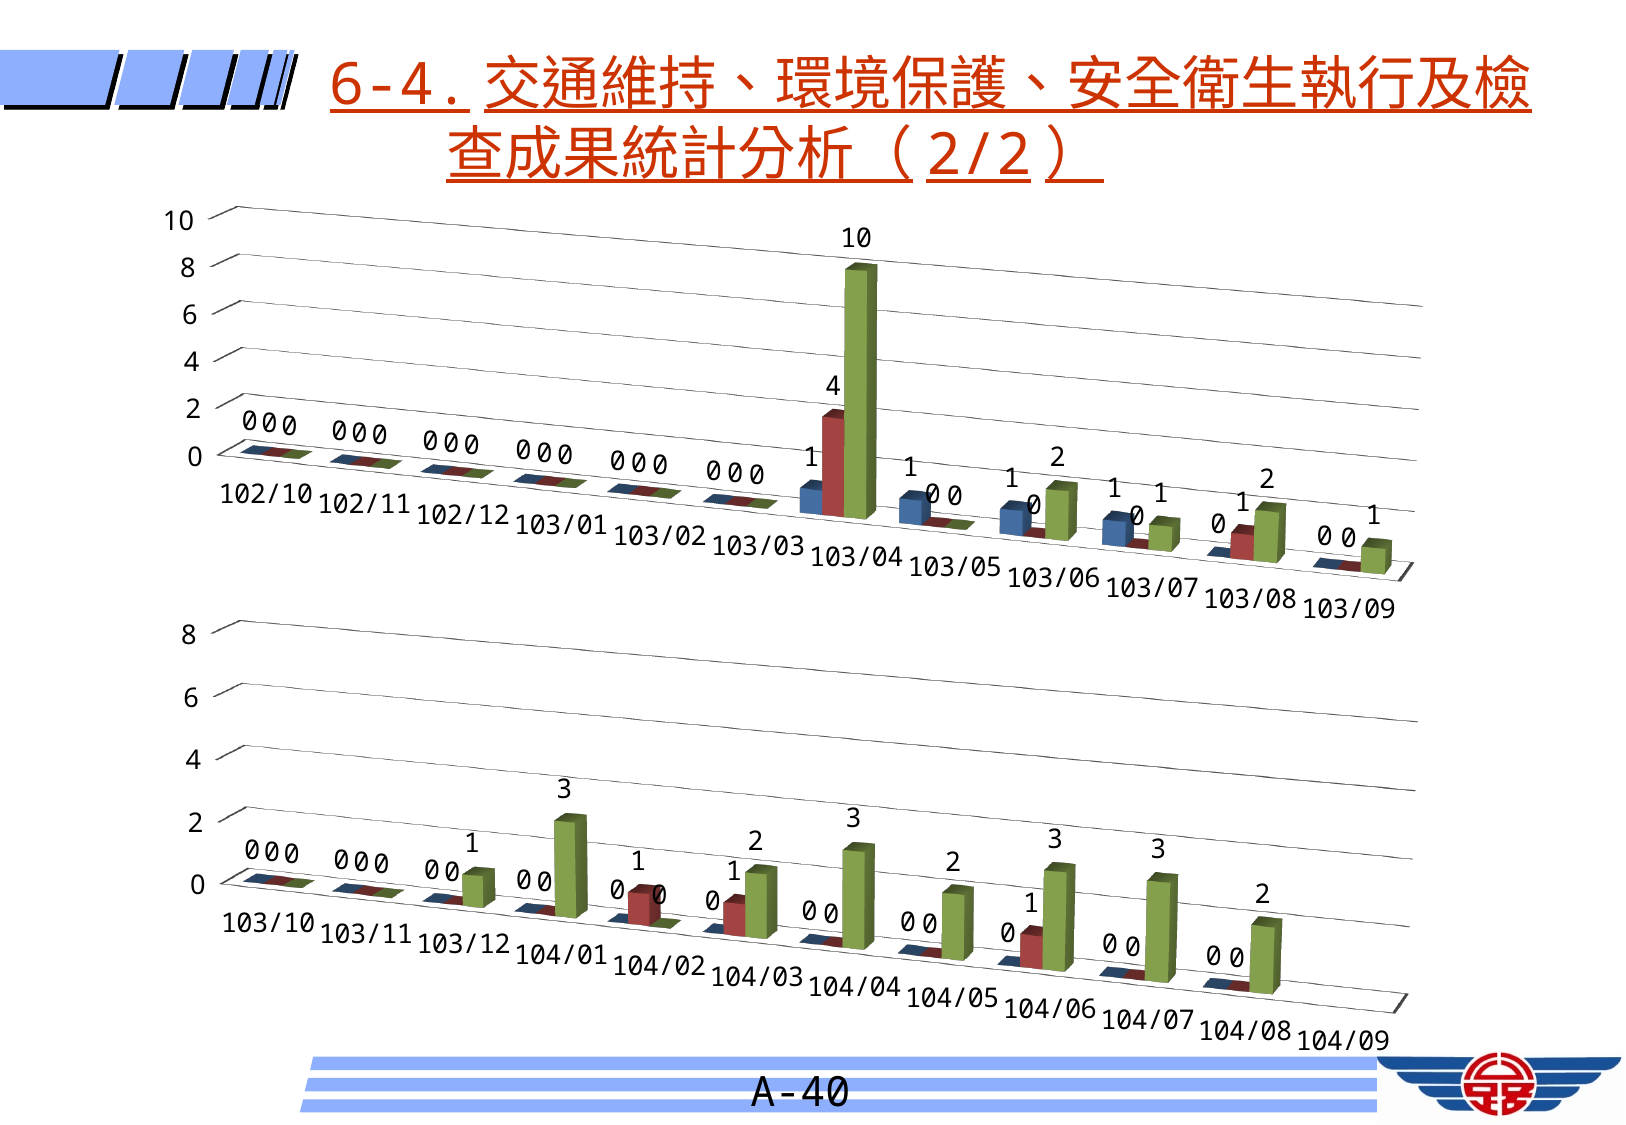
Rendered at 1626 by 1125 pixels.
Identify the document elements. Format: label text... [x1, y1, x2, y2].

chart [76, 193, 1512, 1068]
text_box 6-4.交通維持、環境保護、安全衛生執行及檢查成果統計分析（2/2） [315, 39, 1600, 194]
